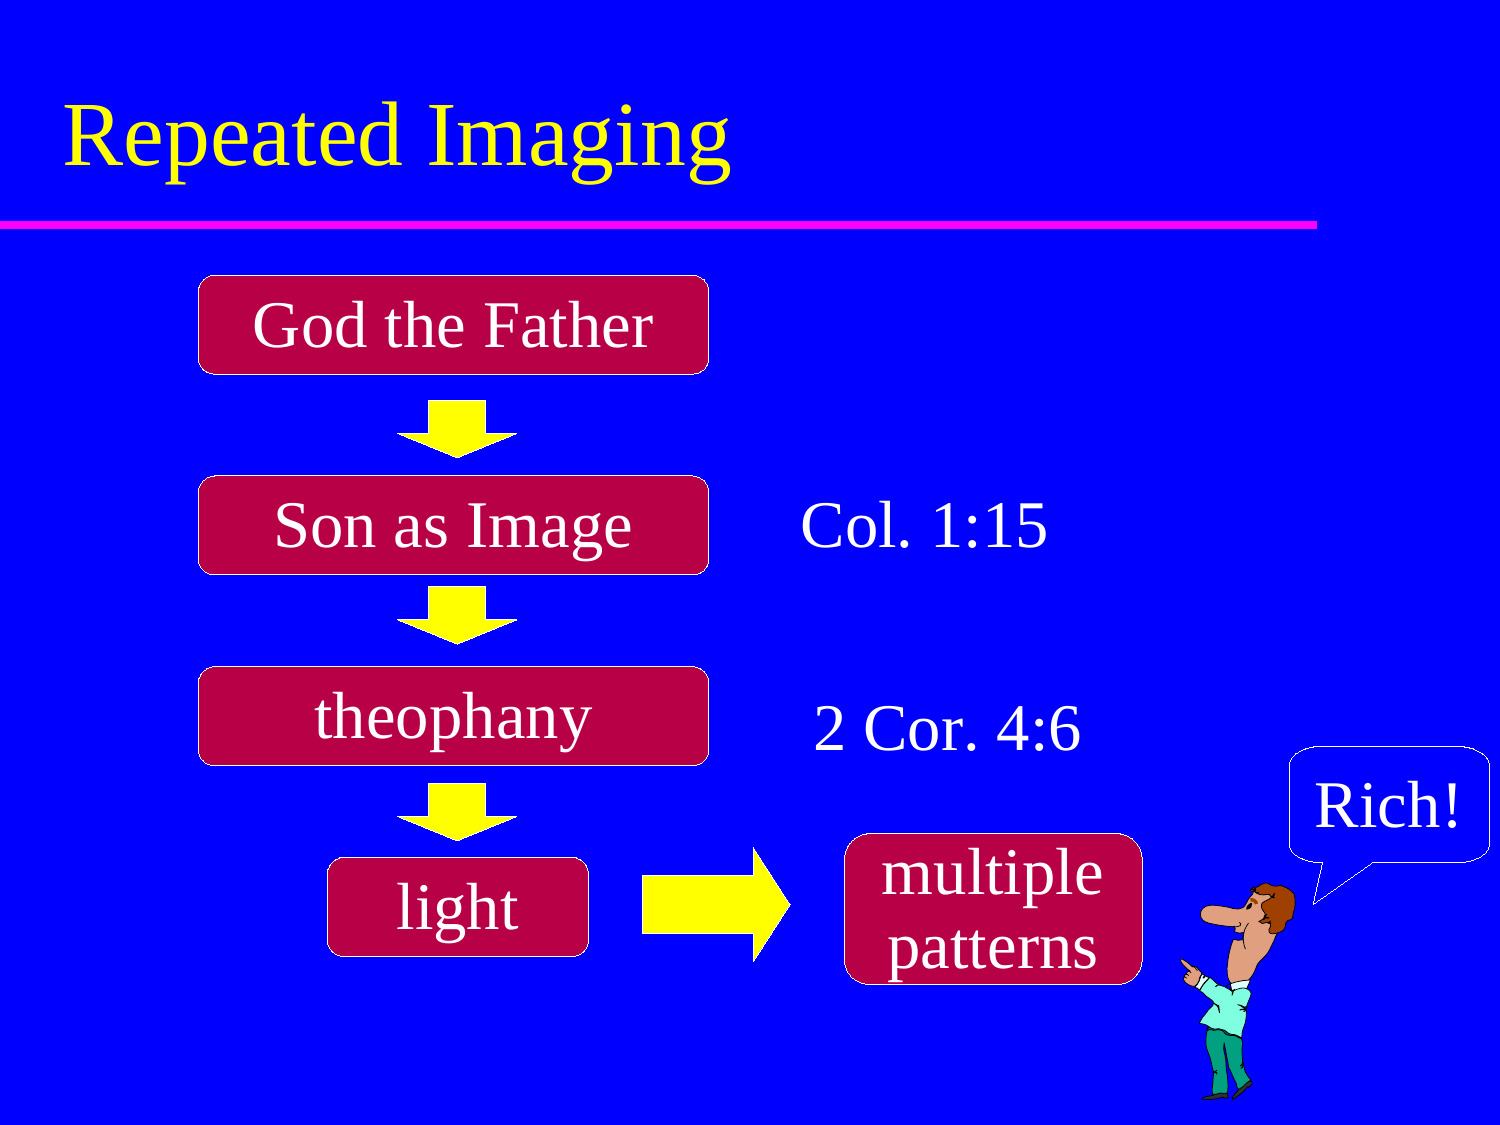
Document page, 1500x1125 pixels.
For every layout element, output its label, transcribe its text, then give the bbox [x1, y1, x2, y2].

title Repeated Imaging [62, 43, 1338, 225]
picture [1176, 879, 1300, 1105]
text_box theophany [198, 666, 709, 766]
text_box [642, 847, 791, 962]
text_box 2 Cor. 4:6 [798, 683, 1169, 773]
text_box light [327, 857, 589, 957]
text_box Son as Image [198, 475, 709, 575]
text_box Rich! [1289, 746, 1490, 905]
text_box Col. 1:15 [785, 480, 1145, 570]
text_box [397, 783, 517, 841]
text_box multiple patterns [844, 833, 1143, 985]
text_box God the Father [198, 275, 709, 375]
text_box [397, 400, 517, 458]
text_box [397, 586, 517, 645]
